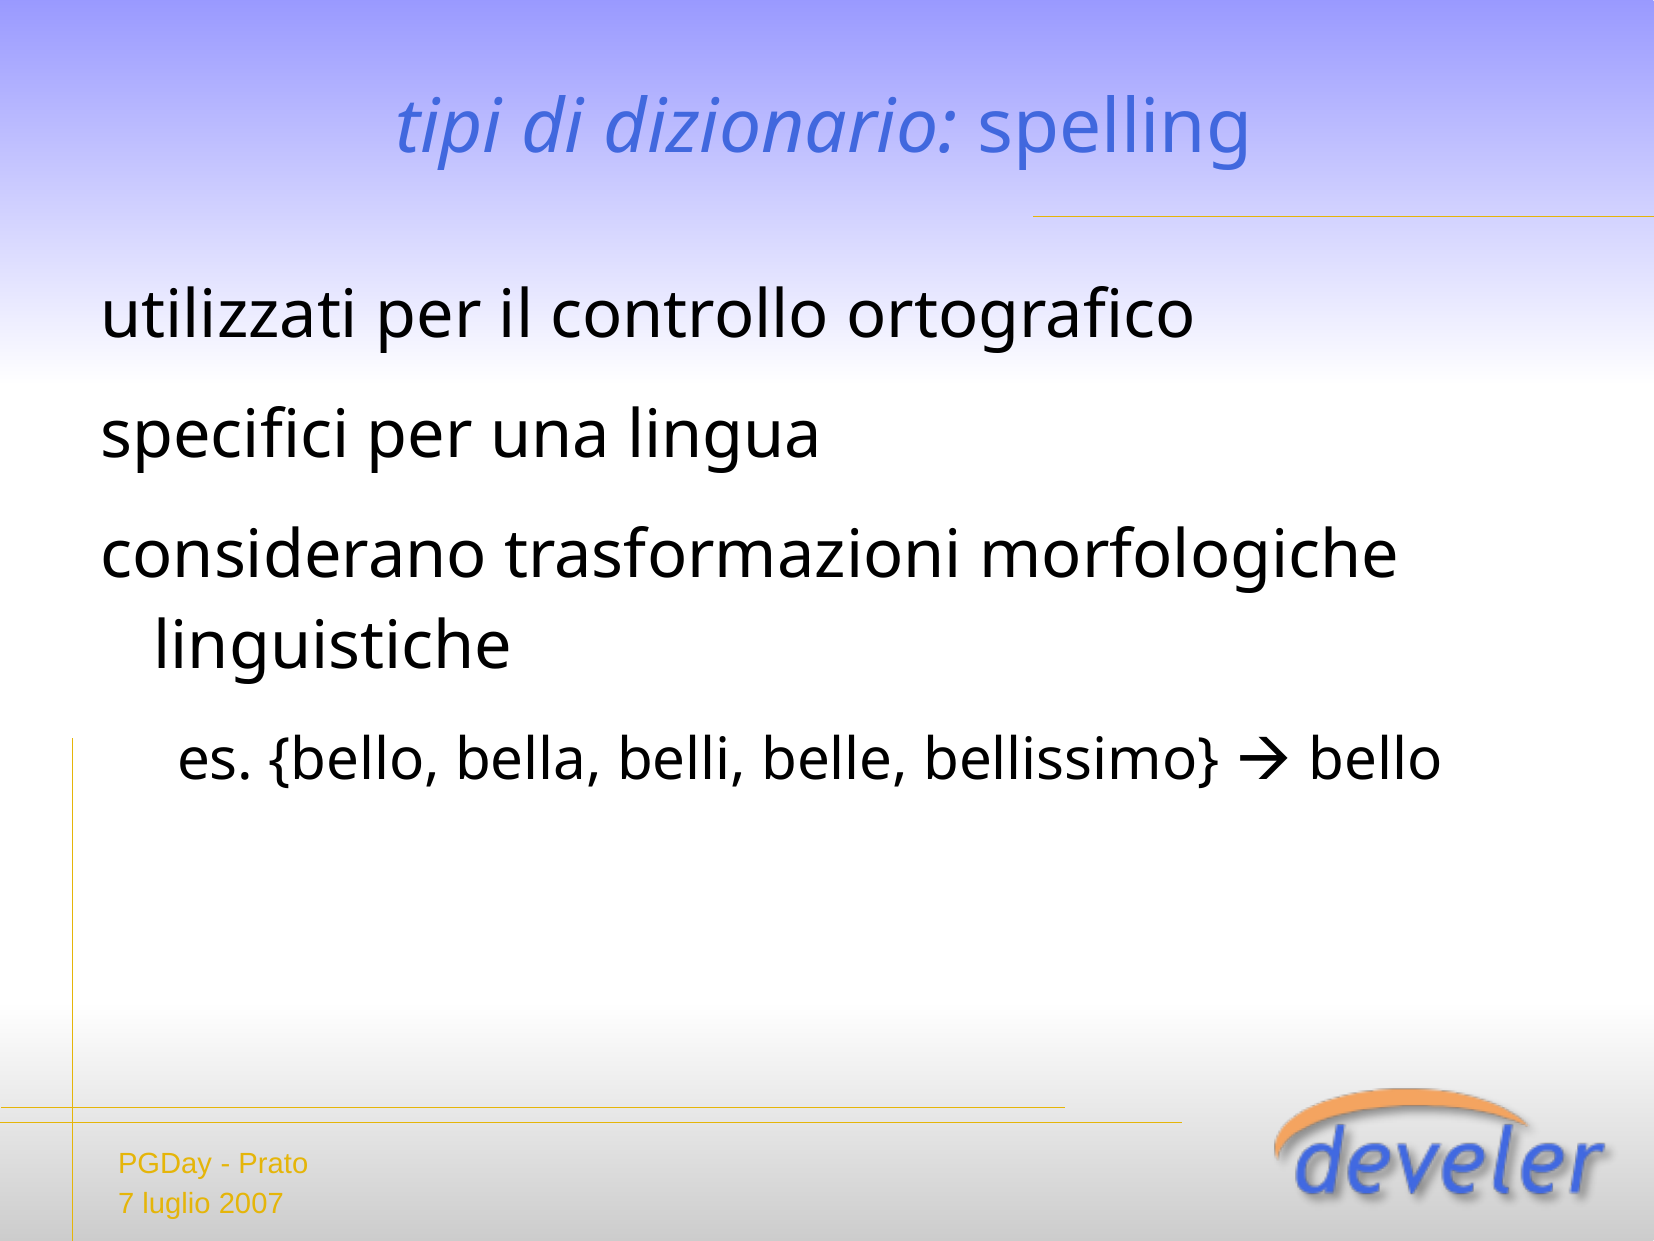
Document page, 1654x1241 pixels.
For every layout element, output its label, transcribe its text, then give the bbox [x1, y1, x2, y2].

title tipi di dizionario: spelling [82, 29, 1565, 217]
list utilizzati per il controllo ortografico specifici per una lingua considerano trasformazioni morfologiche linguistiche es. {bello, bella, belli, belle, bellissimo}  bello [82, 265, 1571, 1093]
picture [1269, 1083, 1622, 1211]
